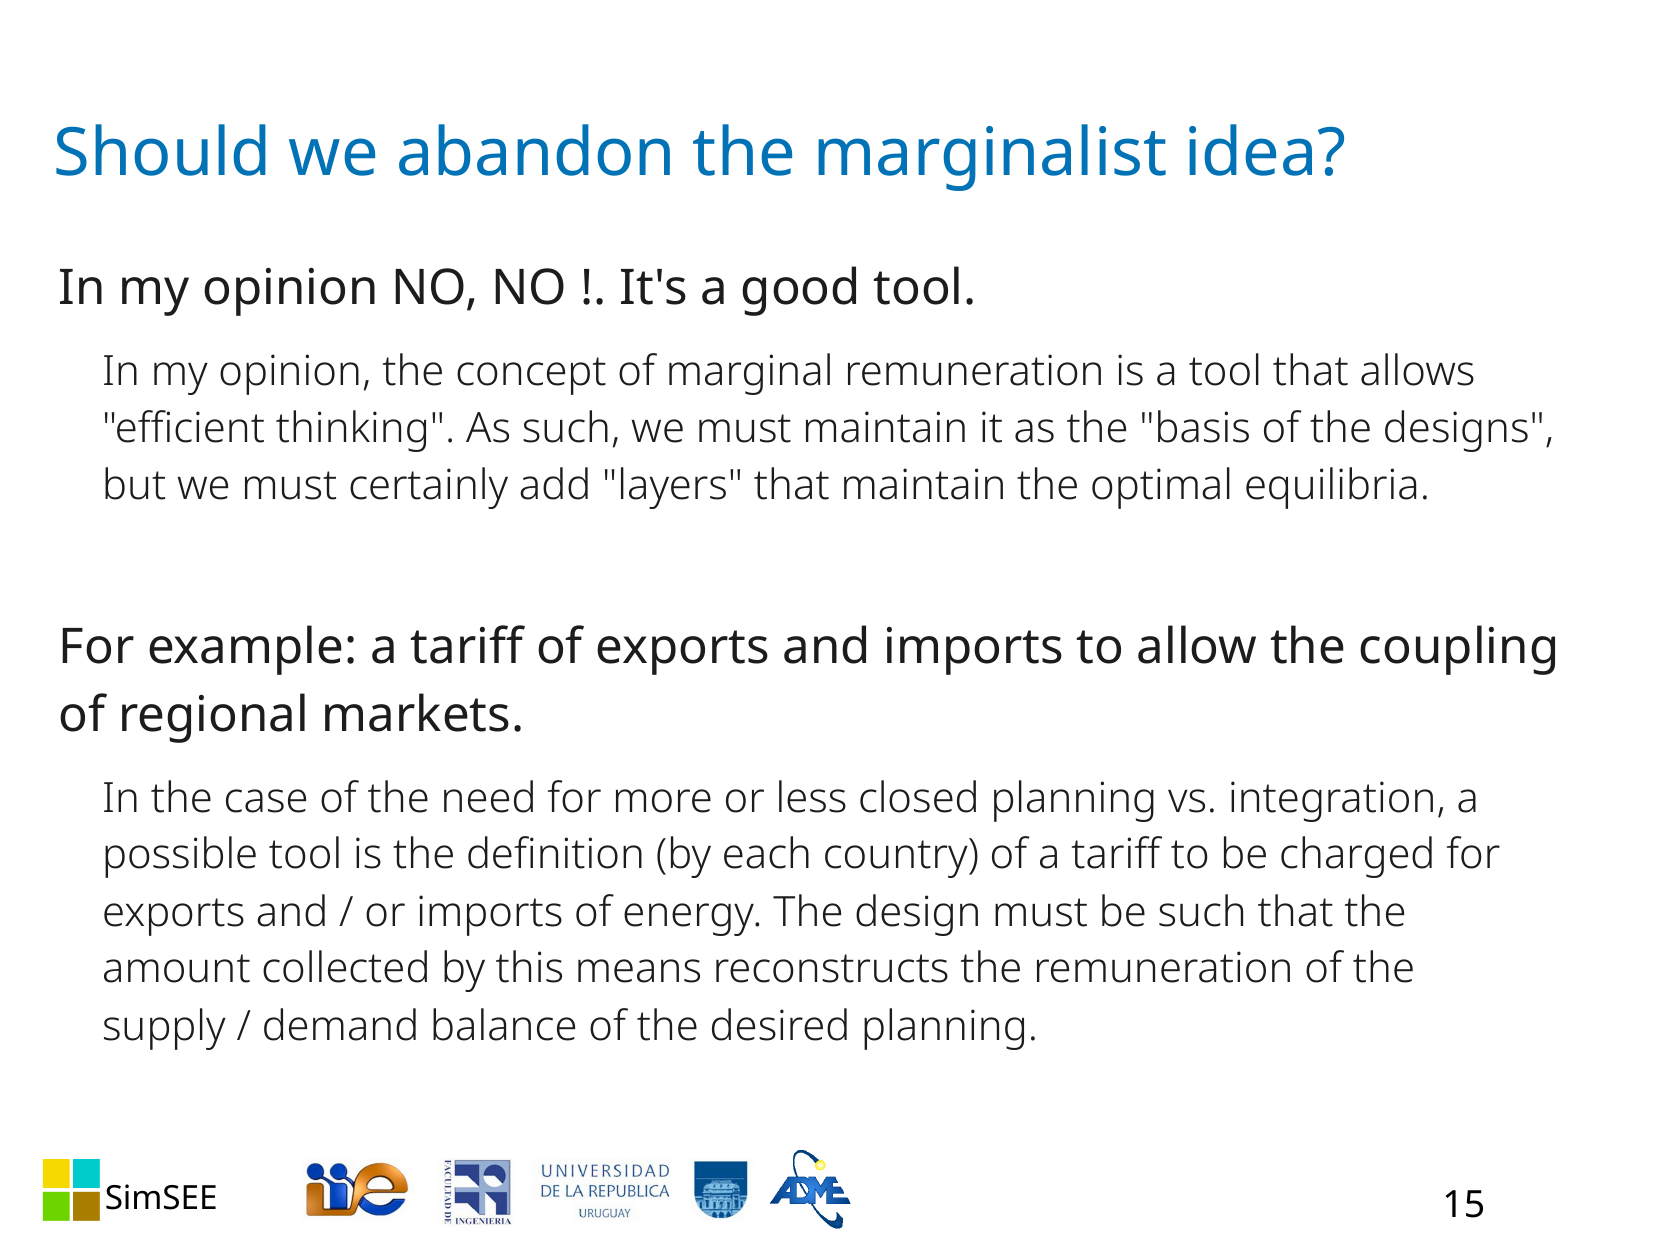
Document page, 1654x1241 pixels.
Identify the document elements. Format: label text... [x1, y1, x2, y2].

picture [770, 1150, 853, 1230]
list In my opinion NO, NO !. It's a good tool. In my opinion, the concept of marginal remuneration is a tool that allows "efficient thinking". As such, we must maintain it as the "basis of the designs", but we must certainly add "layers" that maintain the optimal equilibria. For example: a tariff of exports and imports to allow the coupling of regional markets. In the case of the need for more or less closed planning vs. integration, a possible tool is the definition (by each country) of a tariff to be charged for exports and / or imports of energy. The design must be such that the amount collected by this means reconstructs the remuneration of the supply / demand balance of the desired planning. [58, 251, 1565, 1093]
title Should we abandon the marginalist idea? [47, 75, 1591, 196]
picture [296, 1154, 753, 1229]
picture [41, 1157, 102, 1223]
